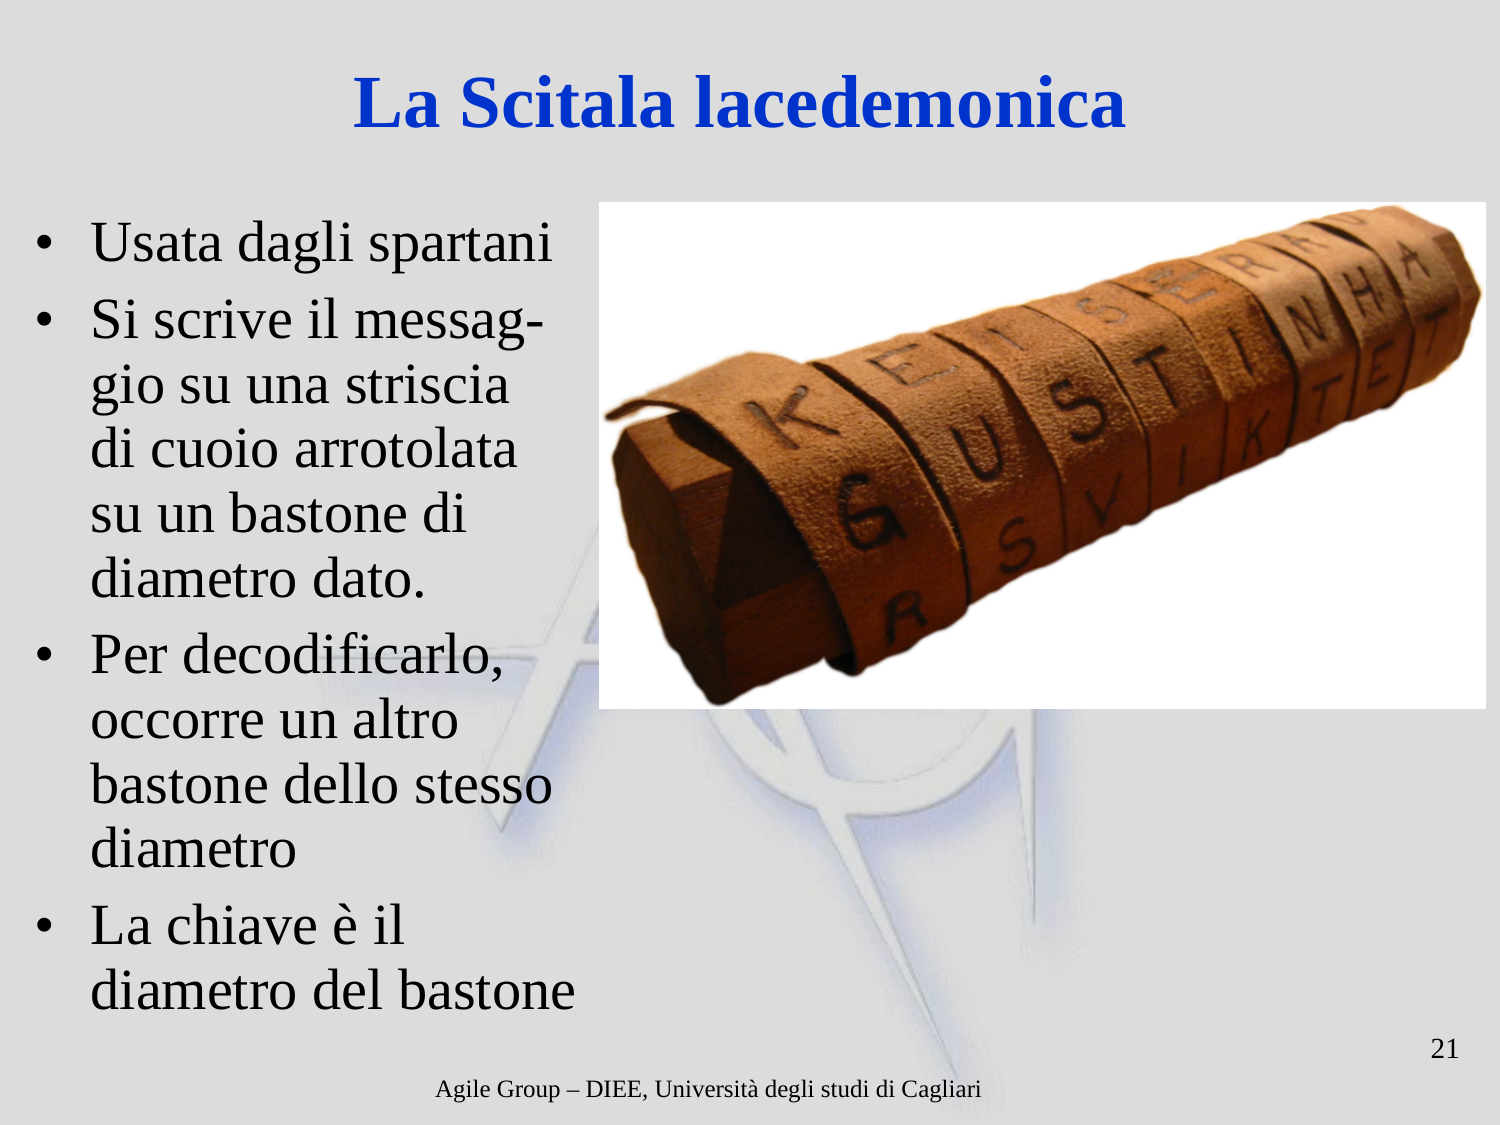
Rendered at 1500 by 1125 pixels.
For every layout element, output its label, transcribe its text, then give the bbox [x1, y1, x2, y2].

list Usata dagli spartani Si scrive il messag- gio su una striscia di cuoio arrotolata su un bastone di diametro dato. Per decodificarlo, occorre un altro bastone dello stesso diametro La chiave è il diametro del bastone [19, 202, 600, 1030]
title La Scitala lacedemonica [112, 8, 1388, 197]
picture [0, 0, 1500, 1125]
